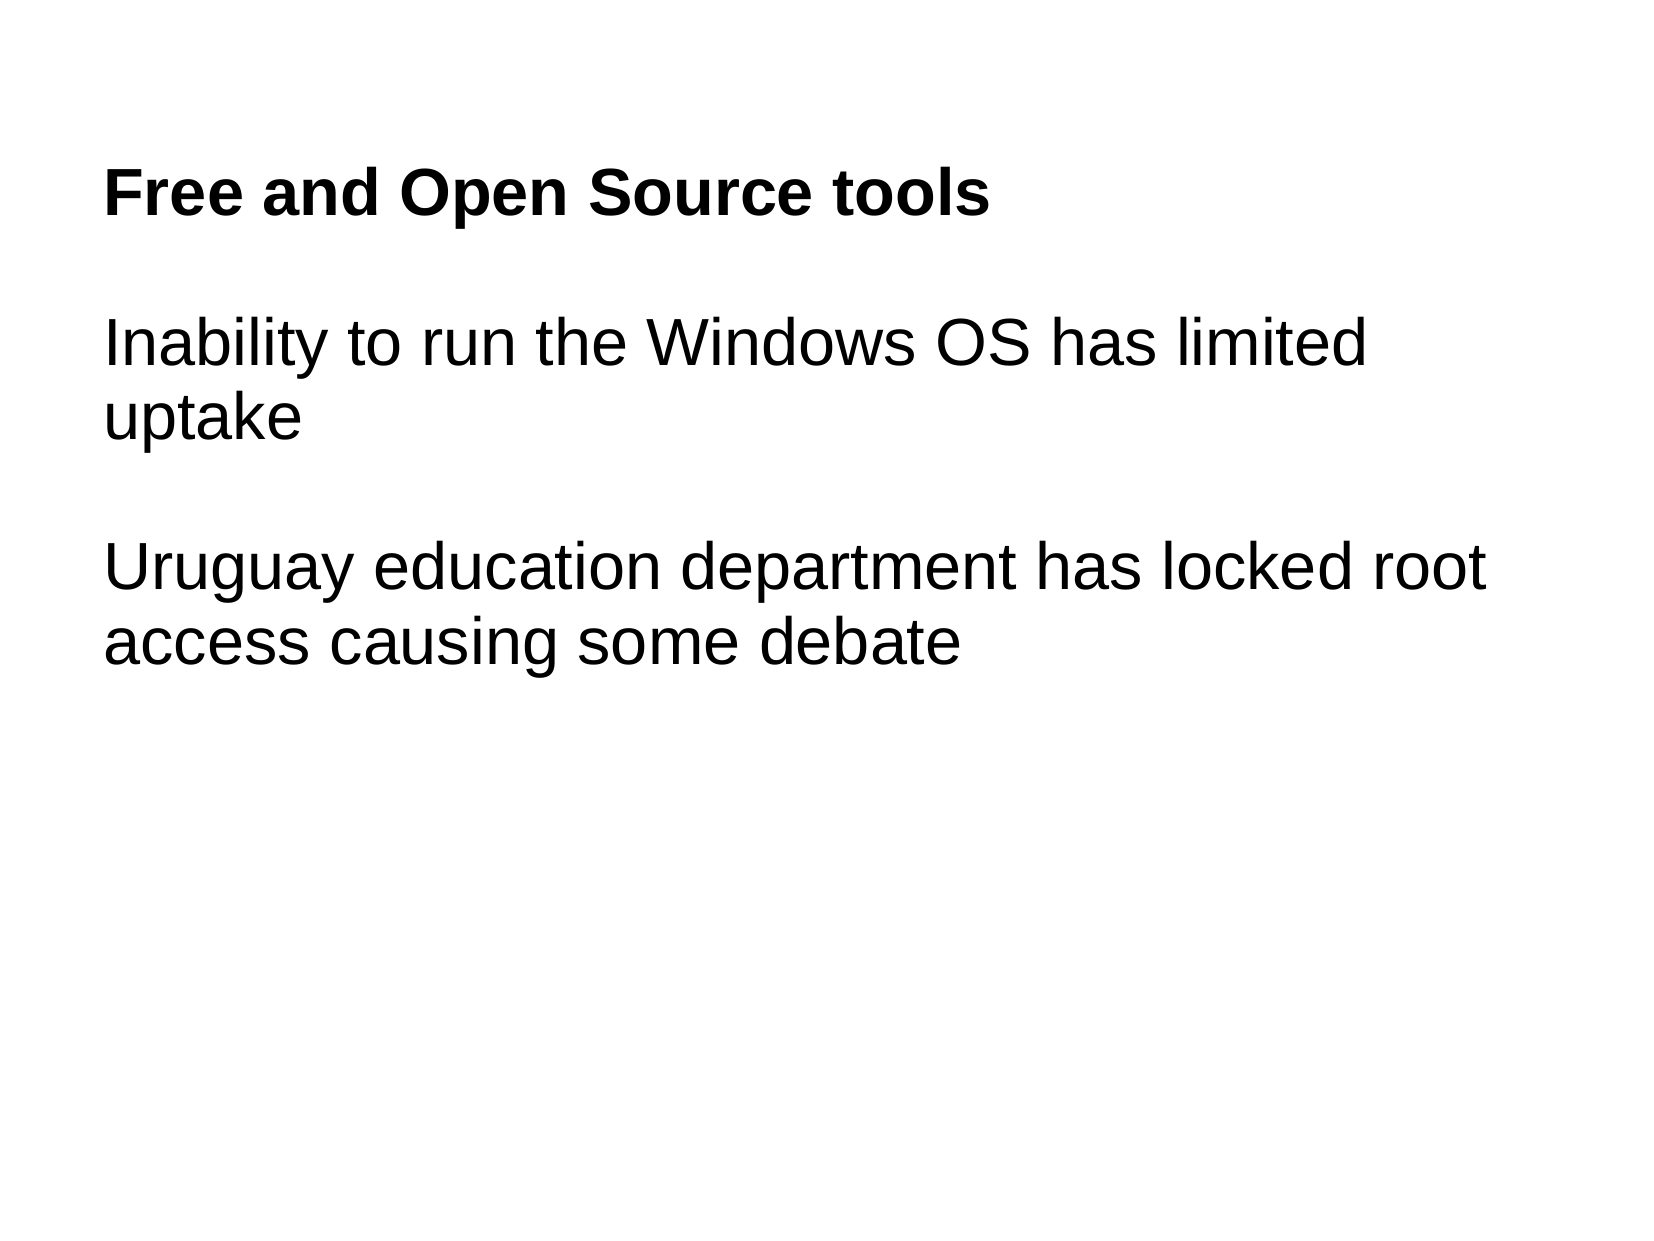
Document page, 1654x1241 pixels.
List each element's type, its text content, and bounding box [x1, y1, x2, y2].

text_box Free and Open Source tools Inability to run the Windows OS has limited uptake Uruguay education department has locked root access causing some debate [88, 147, 1536, 836]
